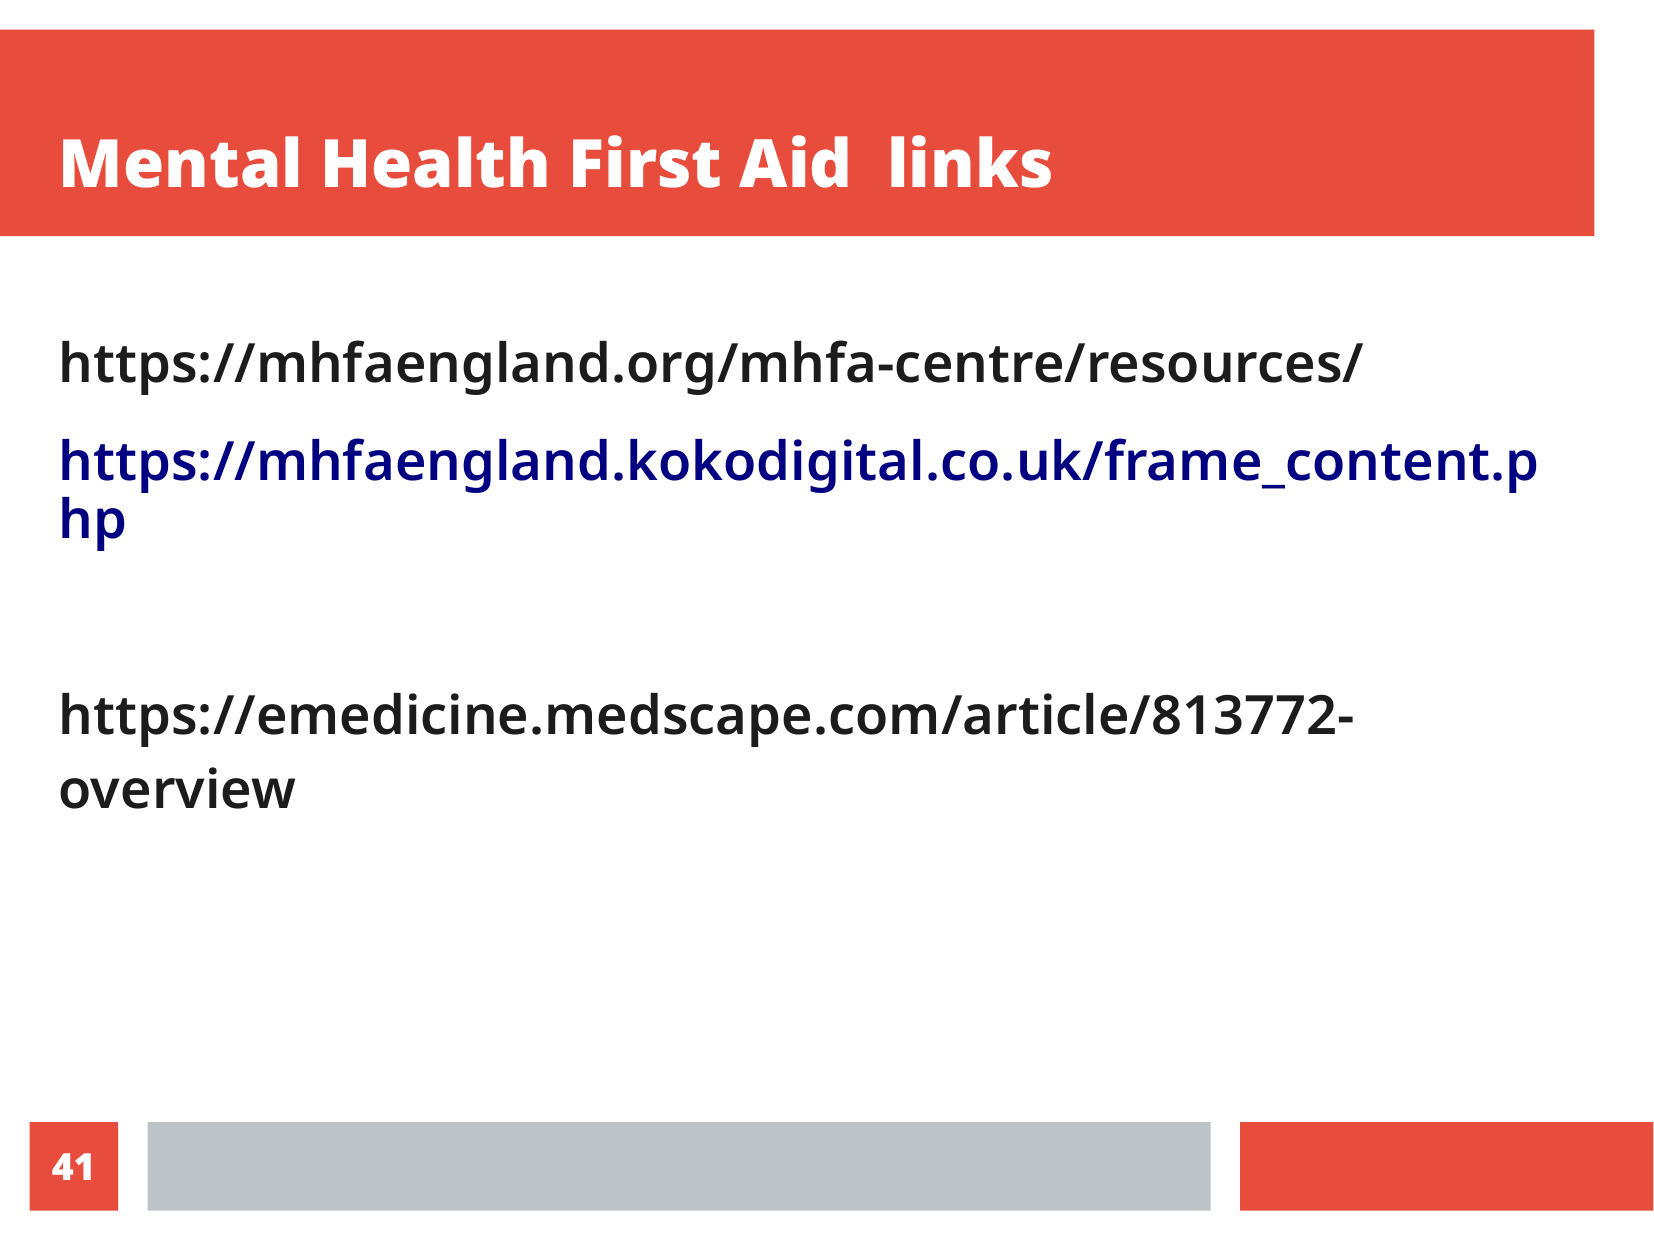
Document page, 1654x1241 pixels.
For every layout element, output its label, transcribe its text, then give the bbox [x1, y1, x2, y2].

list https://mhfaengland.org/mhfa-centre/resources/ https://mhfaengland.kokodigital.co.uk/frame_content.php https://emedicine.medscape.com/article/813772-overview [59, 324, 1565, 1093]
title Mental Health First Aid links [59, 59, 1595, 207]
